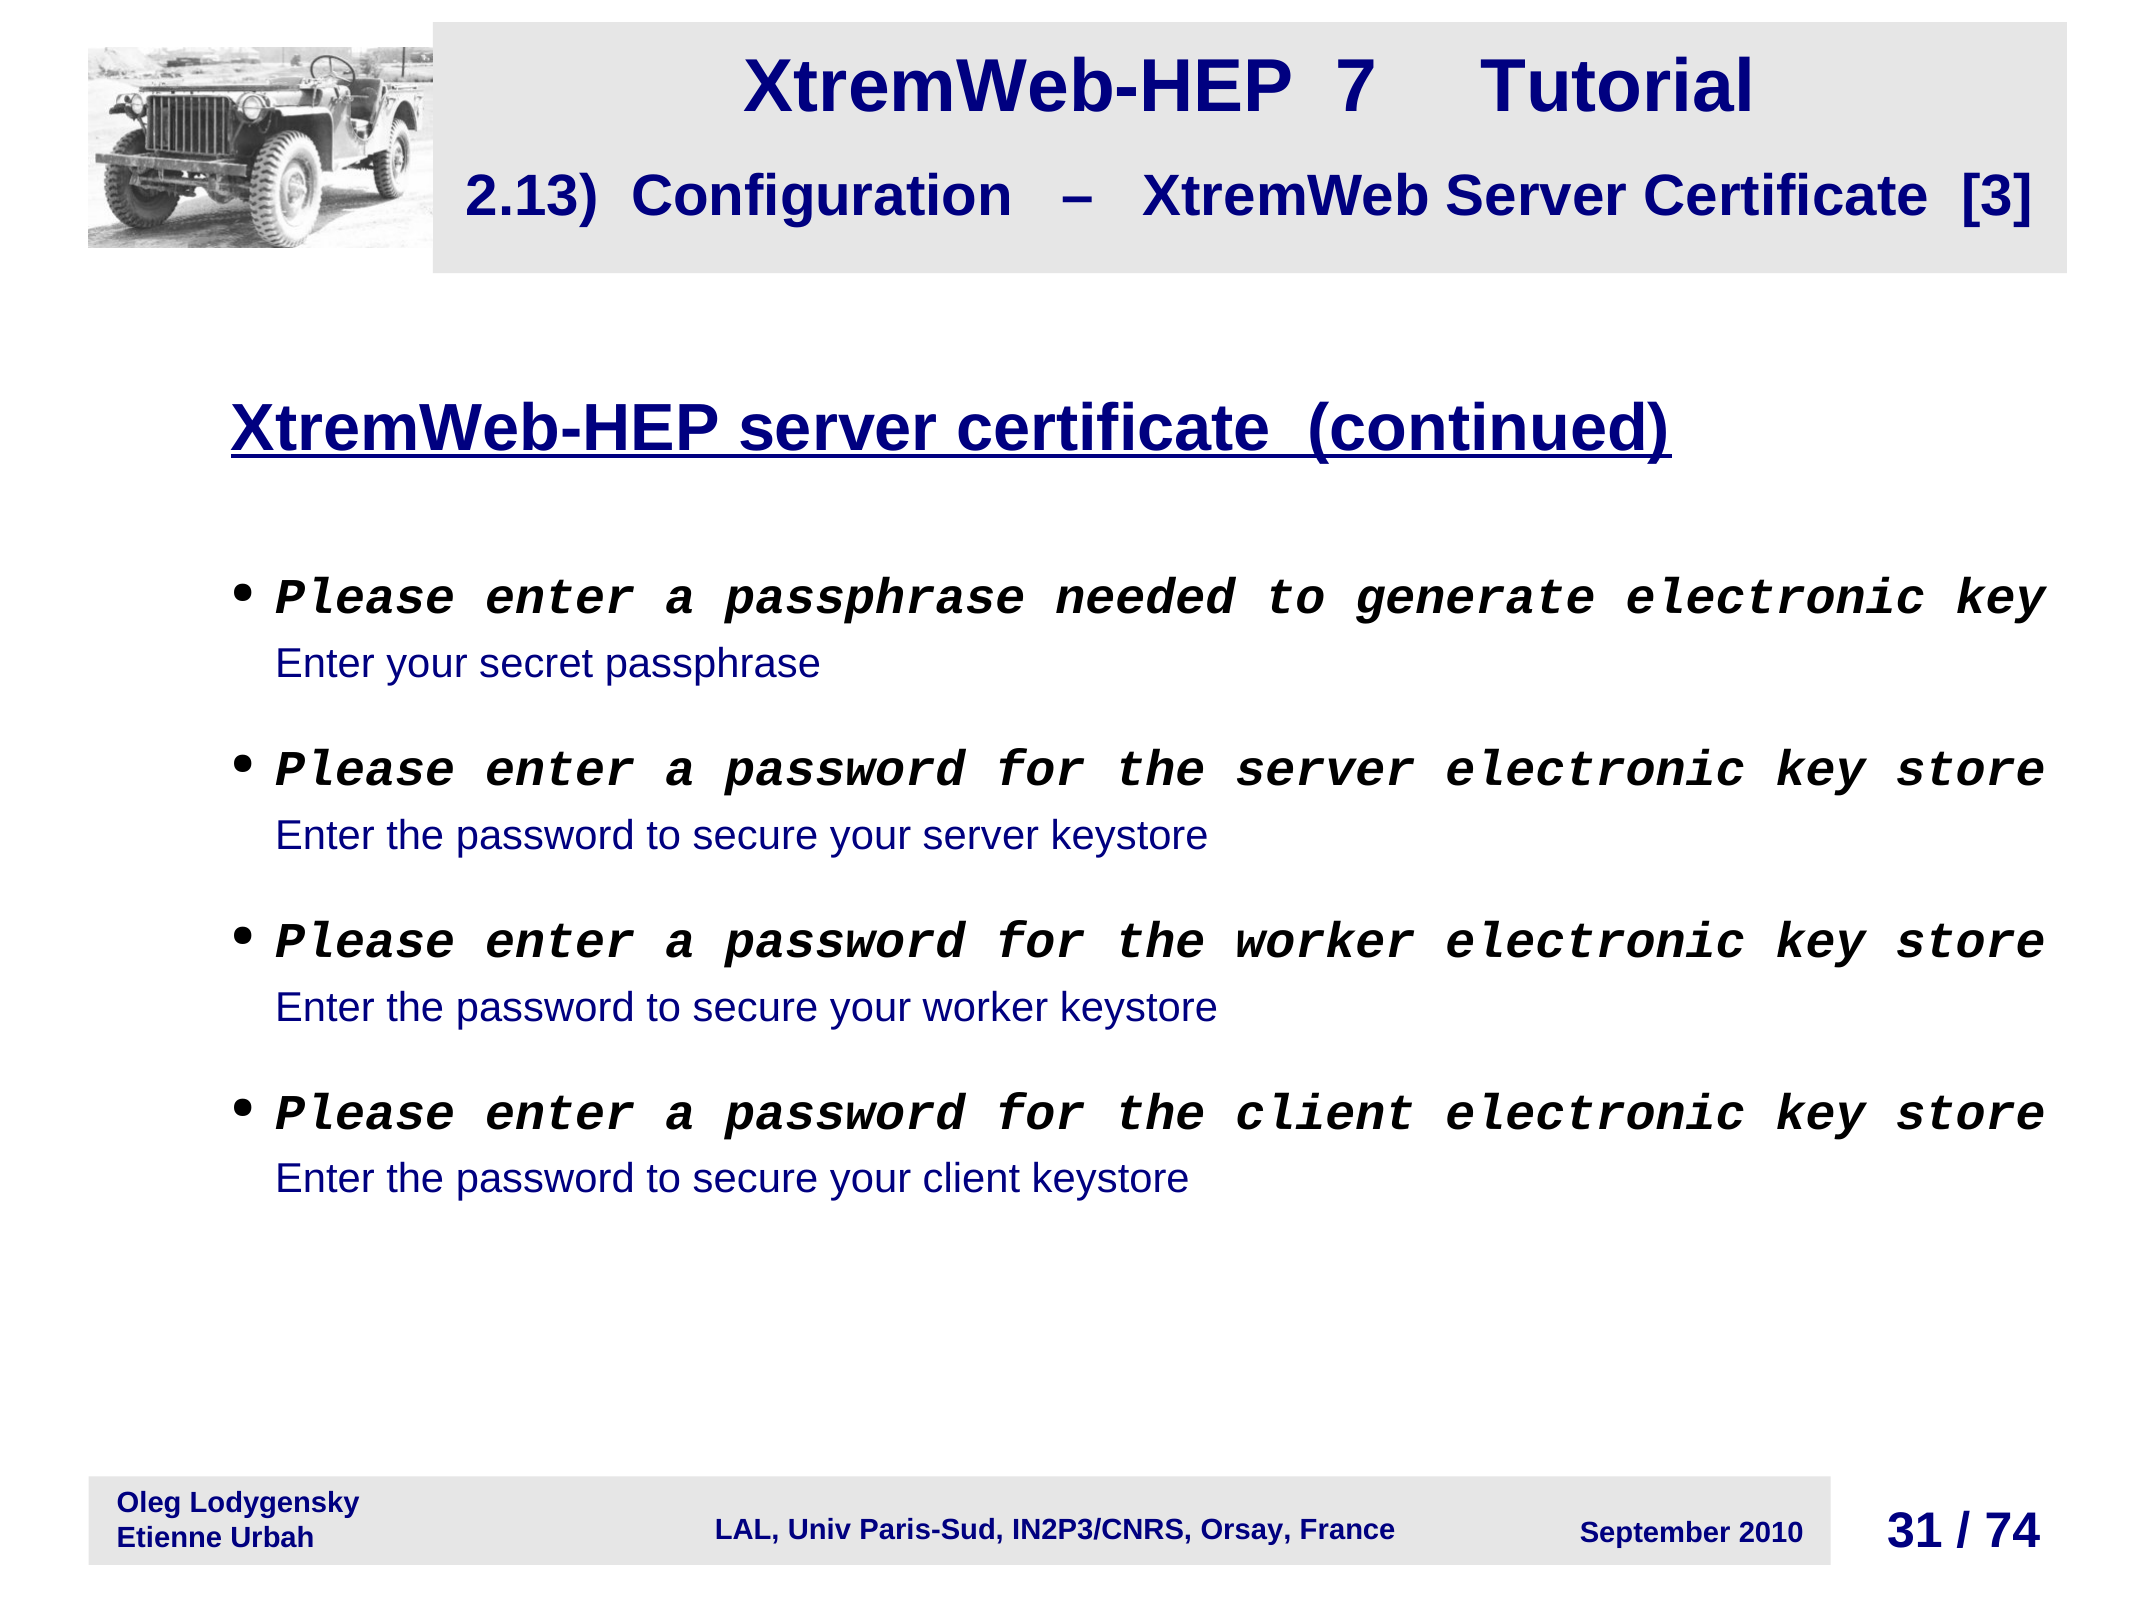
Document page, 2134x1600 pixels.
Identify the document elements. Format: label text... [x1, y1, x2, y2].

title 2.13) Configuration – XtremWeb Server Certificate [3] [442, 118, 2067, 266]
picture [88, 47, 433, 248]
text_box XtremWeb-HEP server certificate (continued) Please enter a passphrase needed to generate electronic key Enter your secret passphrase Please enter a password for the server electronic key store Enter the password to secure your server keystore Please enter a password for the worker electronic key store Enter the password to secure your worker keystore Please enter a password for the client electronic key store Enter the password to secure your client keystore [221, 383, 2067, 1418]
